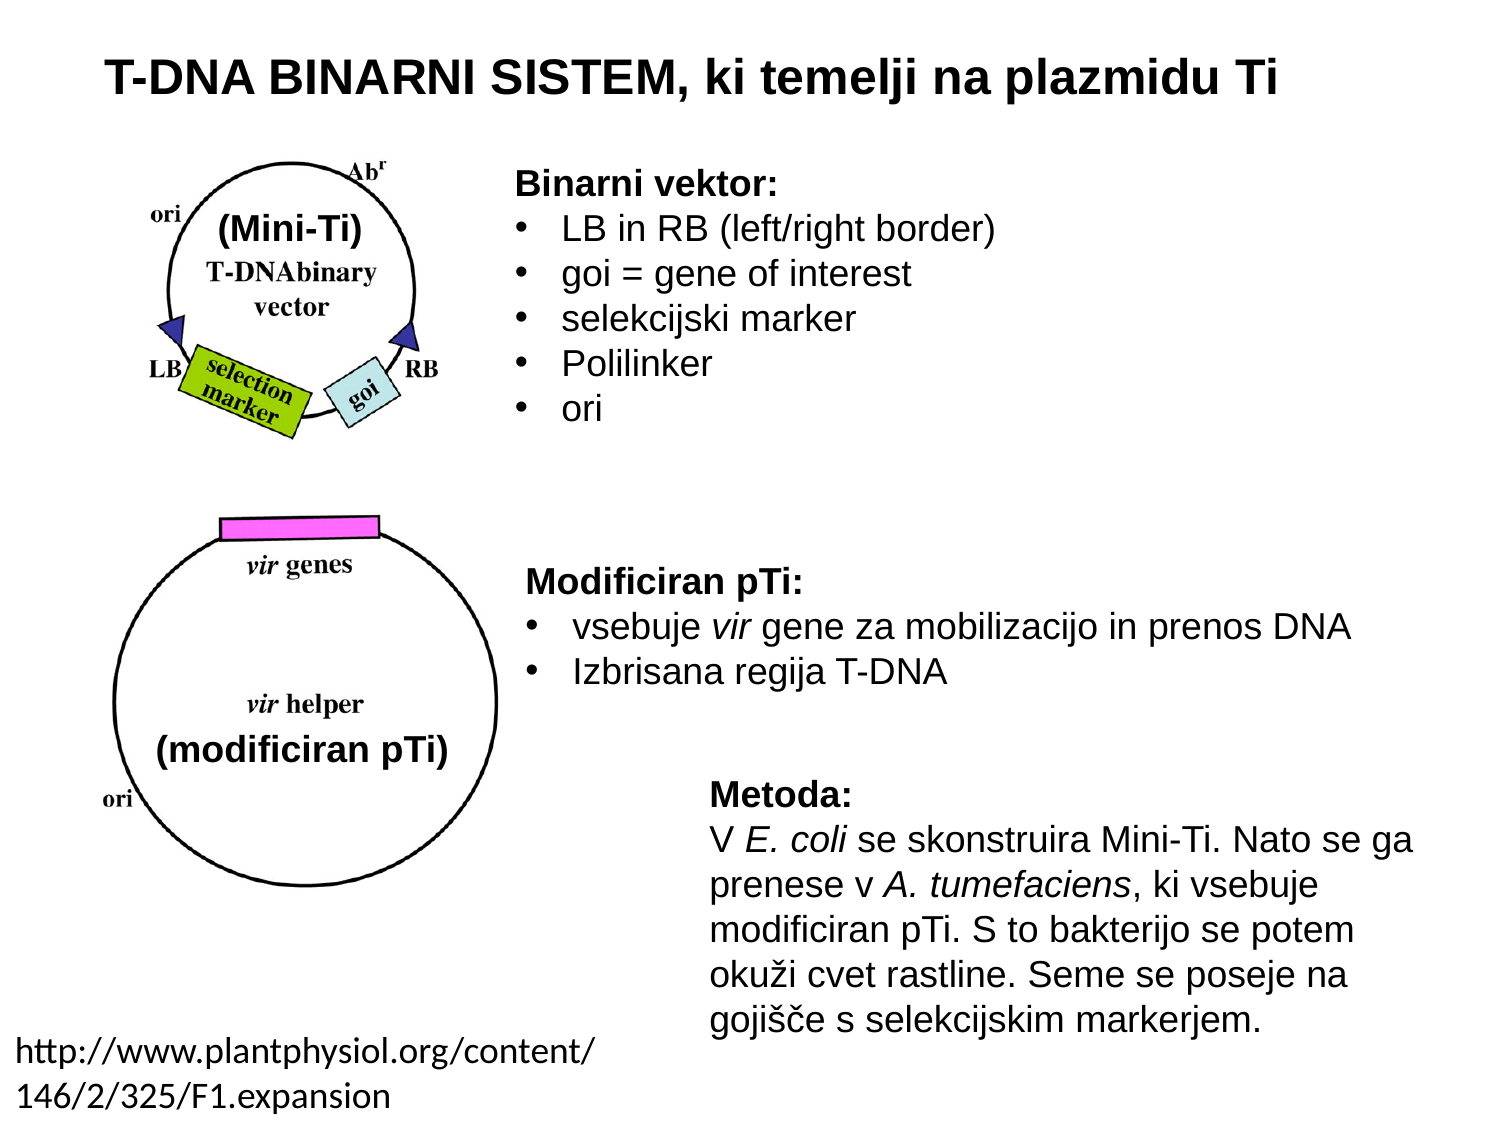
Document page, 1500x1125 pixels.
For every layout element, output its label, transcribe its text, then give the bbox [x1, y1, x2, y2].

text_box http://www.plantphysiol.org/content/146/2/325/F1.expansion [0, 1018, 750, 1124]
text_box (Mini-Ti) [202, 196, 378, 257]
picture [136, 157, 503, 465]
text_box T-DNA BINARNI SISTEM, ki temelji na plazmidu Ti [89, 37, 1295, 113]
text_box Binarni vektor: LB in RB (left/right border) goi = gene of interest selekcijski marker Polilinker ori [499, 151, 1012, 437]
text_box Metoda: V E. coli se skonstruira Mini-Ti. Nato se ga prenese v A. tumefaciens, ki vsebuje modificiran pTi. S to bakterijo se potem okuži cvet rastline. Seme se poseje na gojišče s selekcijskim markerjem. [694, 762, 1445, 1047]
text_box Modificiran pTi: vsebuje vir gene za mobilizacijo in prenos DNA Izbrisana regija T-DNA [510, 549, 1383, 700]
picture [95, 498, 502, 906]
text_box (modificiran pTi) [140, 717, 475, 777]
